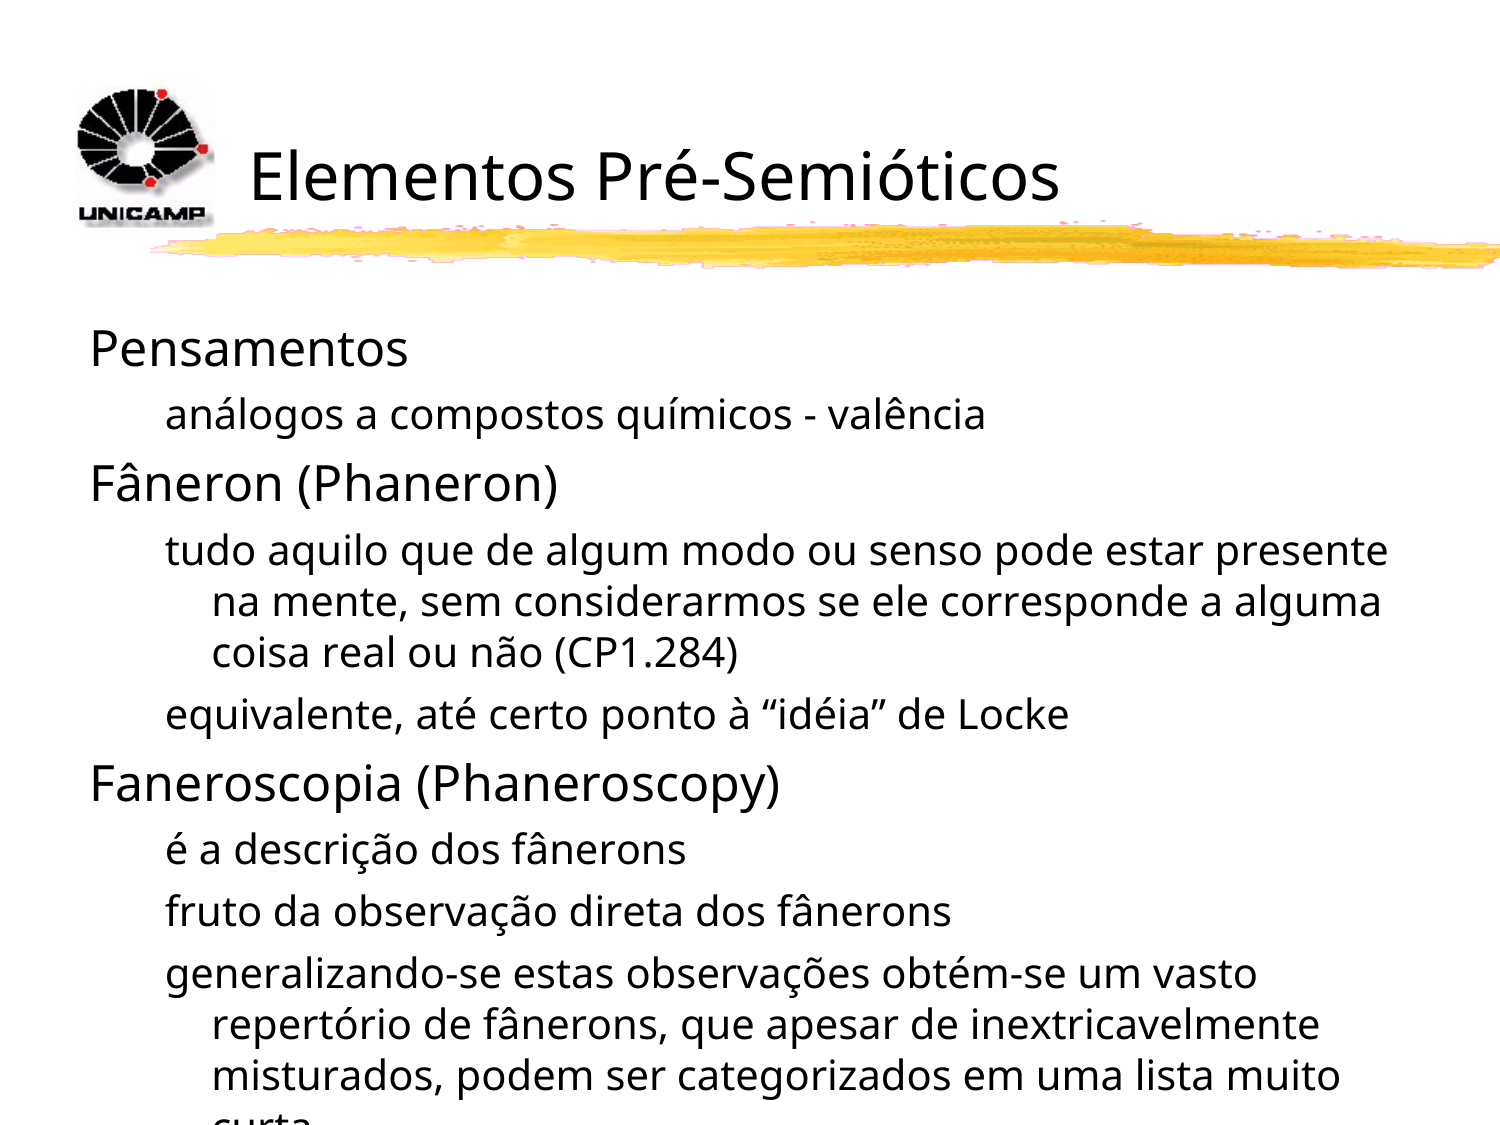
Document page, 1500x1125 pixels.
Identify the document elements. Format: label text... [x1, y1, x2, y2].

list Pensamentos análogos a compostos químicos - valência Fâneron (Phaneron) tudo aquilo que de algum modo ou senso pode estar presente na mente, sem considerarmos se ele corresponde a alguma coisa real ou não (CP1.284) equivalente, até certo ponto à “idéia” de Locke Faneroscopia (Phaneroscopy) é a descrição dos fânerons fruto da observação direta dos fânerons generalizando-se estas observações obtém-se um vasto repertório de fânerons, que apesar de inextricavelmente misturados, podem ser categorizados em uma lista muito curta [74, 309, 1417, 1024]
title Elementos Pré-Semióticos [233, 37, 1434, 225]
picture [75, 74, 1500, 279]
